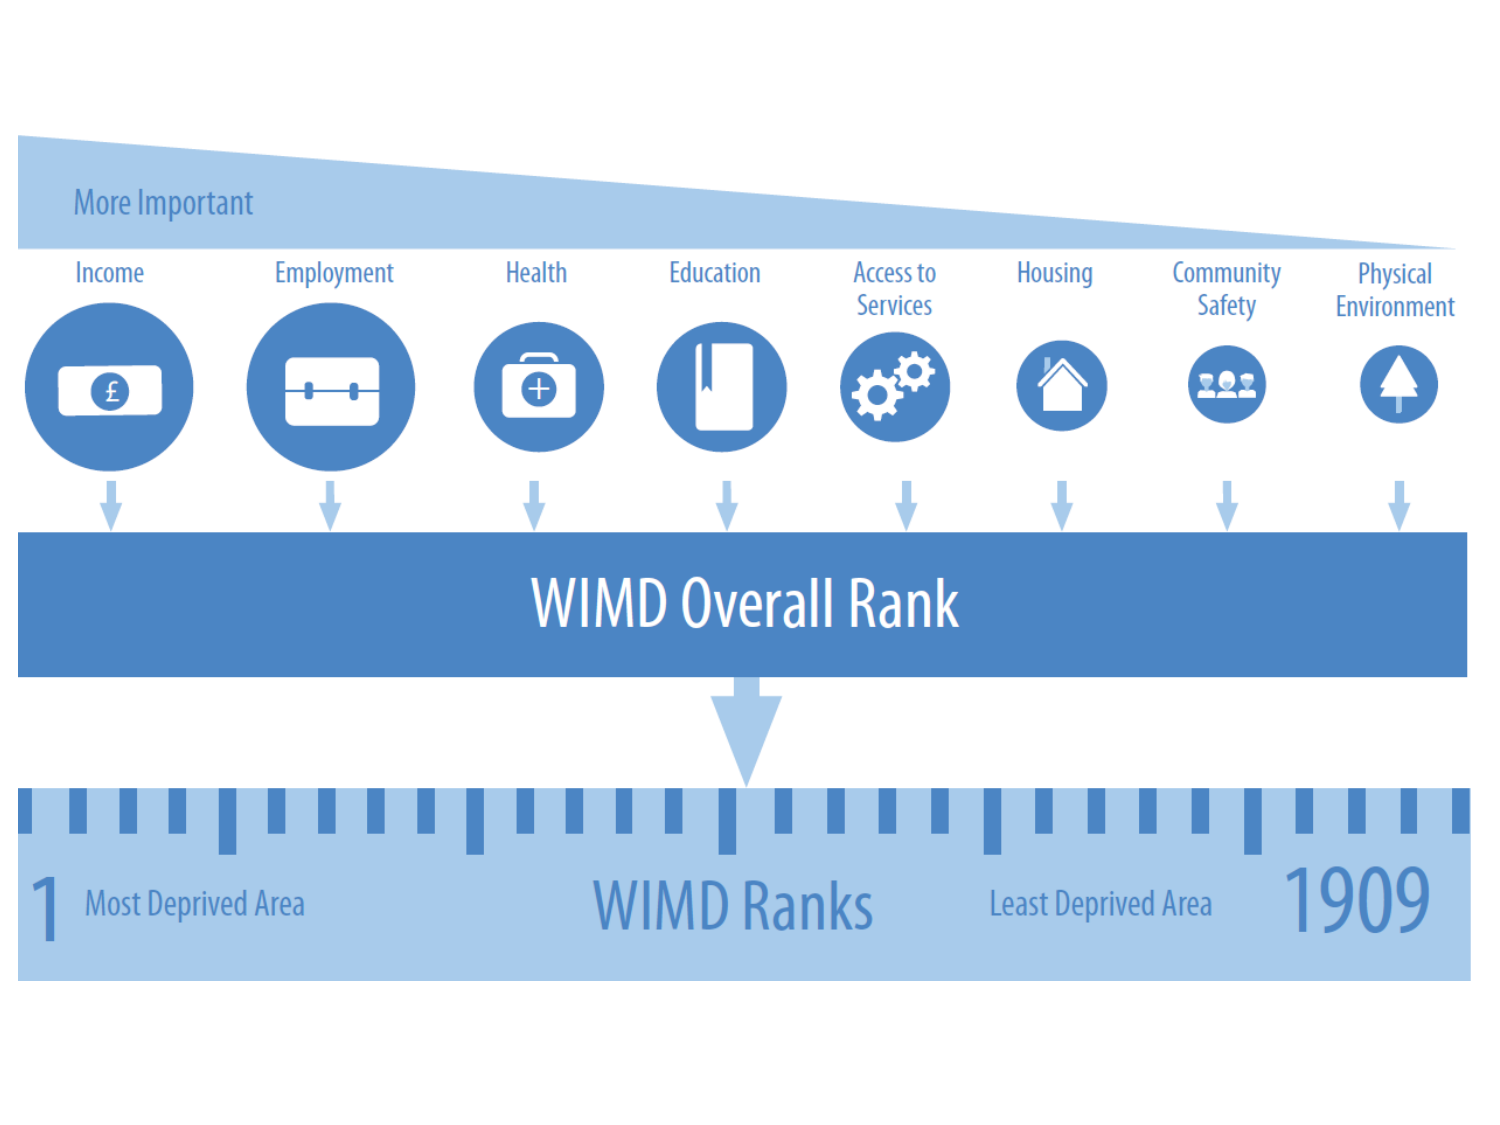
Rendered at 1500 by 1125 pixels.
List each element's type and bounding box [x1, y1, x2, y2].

picture [18, 134, 1472, 981]
